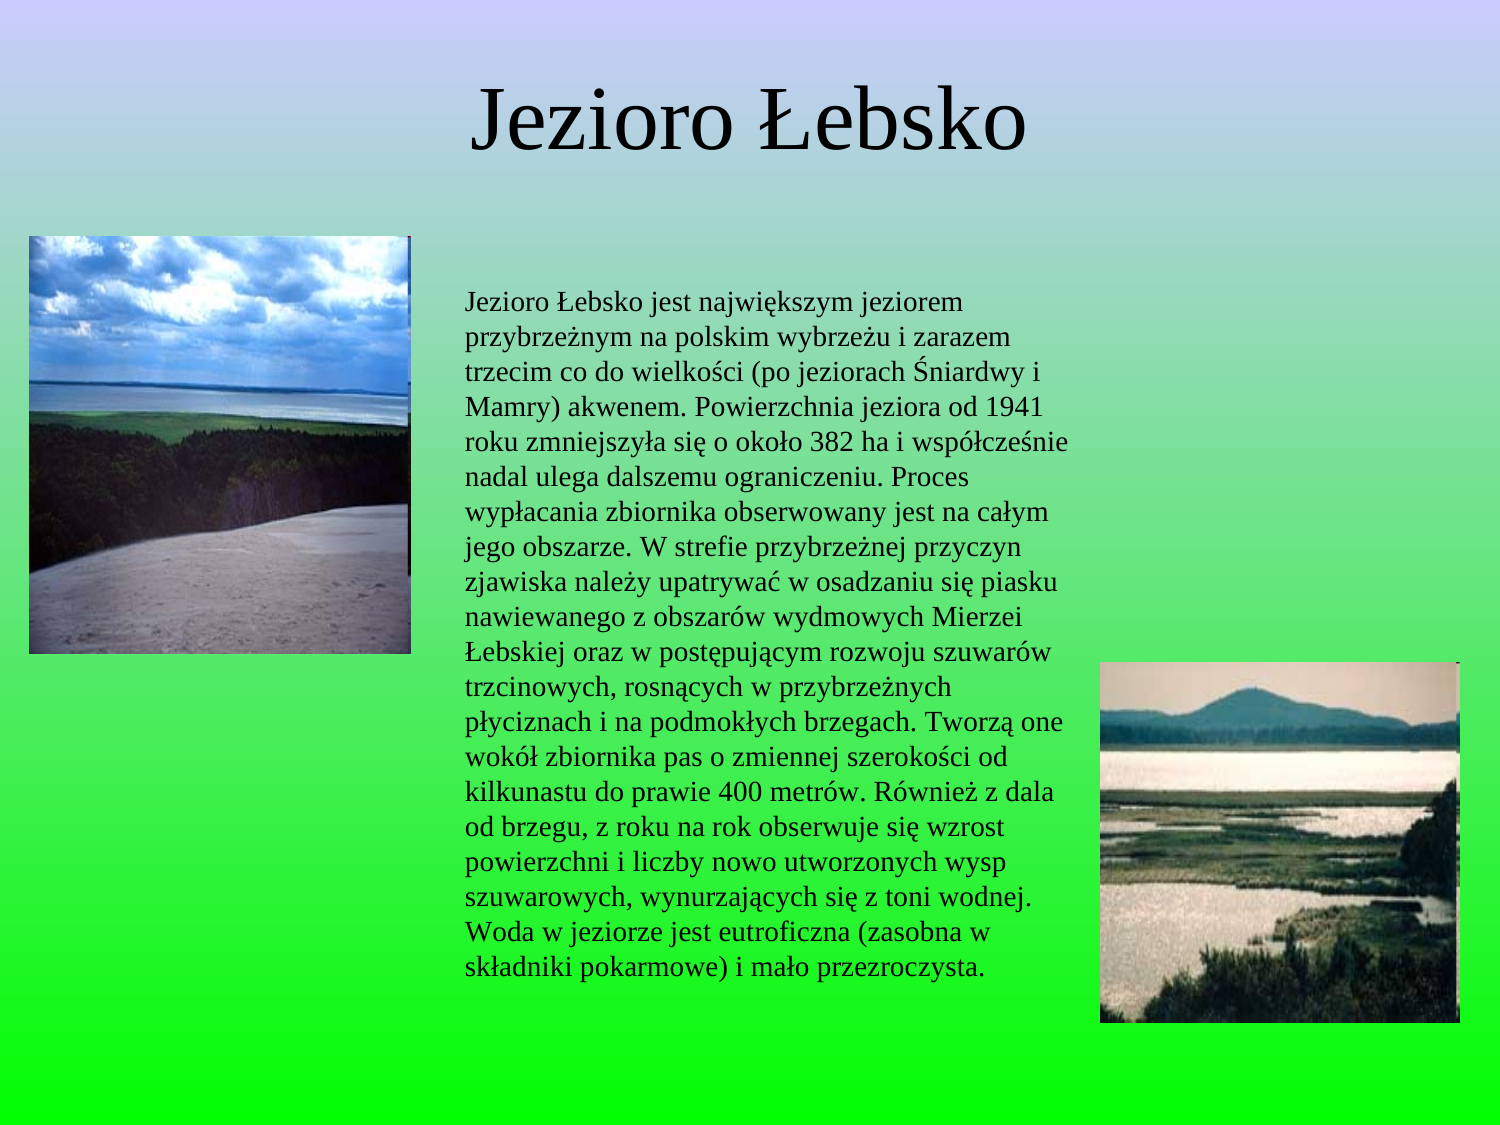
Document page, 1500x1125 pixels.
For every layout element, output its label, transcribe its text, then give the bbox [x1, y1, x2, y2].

picture [1100, 662, 1460, 1023]
text_box Jezioro Łebsko jest największym jeziorem przybrzeżnym na polskim wybrzeżu i zarazem trzecim co do wielkości (po jeziorach Śniardwy i Mamry) akwenem. Powierzchnia jeziora od 1941 roku zmniejszyła się o około 382 ha i współcześnie nadal ulega dalszemu ograniczeniu. Proces wypłacania zbiornika obserwowany jest na całym jego obszarze. W strefie przybrzeżnej przyczyn zjawiska należy upatrywać w osadzaniu się piasku nawiewanego z obszarów wydmowych Mierzei Łebskiej oraz w postępującym rozwoju szuwarów trzcinowych, rosnących w przybrzeżnych płyciznach i na podmokłych brzegach. Tworzą one wokół zbiornika pas o zmiennej szerokości od kilkunastu do prawie 400 metrów. Również z dala od brzegu, z roku na rok obserwuje się wzrost powierzchni i liczby nowo utworzonych wysp szuwarowych, wynurzających się z toni wodnej. Woda w jeziorze jest eutroficzna (zasobna w składniki pokarmowe) i mało przezroczysta. [449, 274, 1100, 990]
picture [29, 236, 411, 654]
title Jezioro Łebsko [112, 24, 1388, 213]
